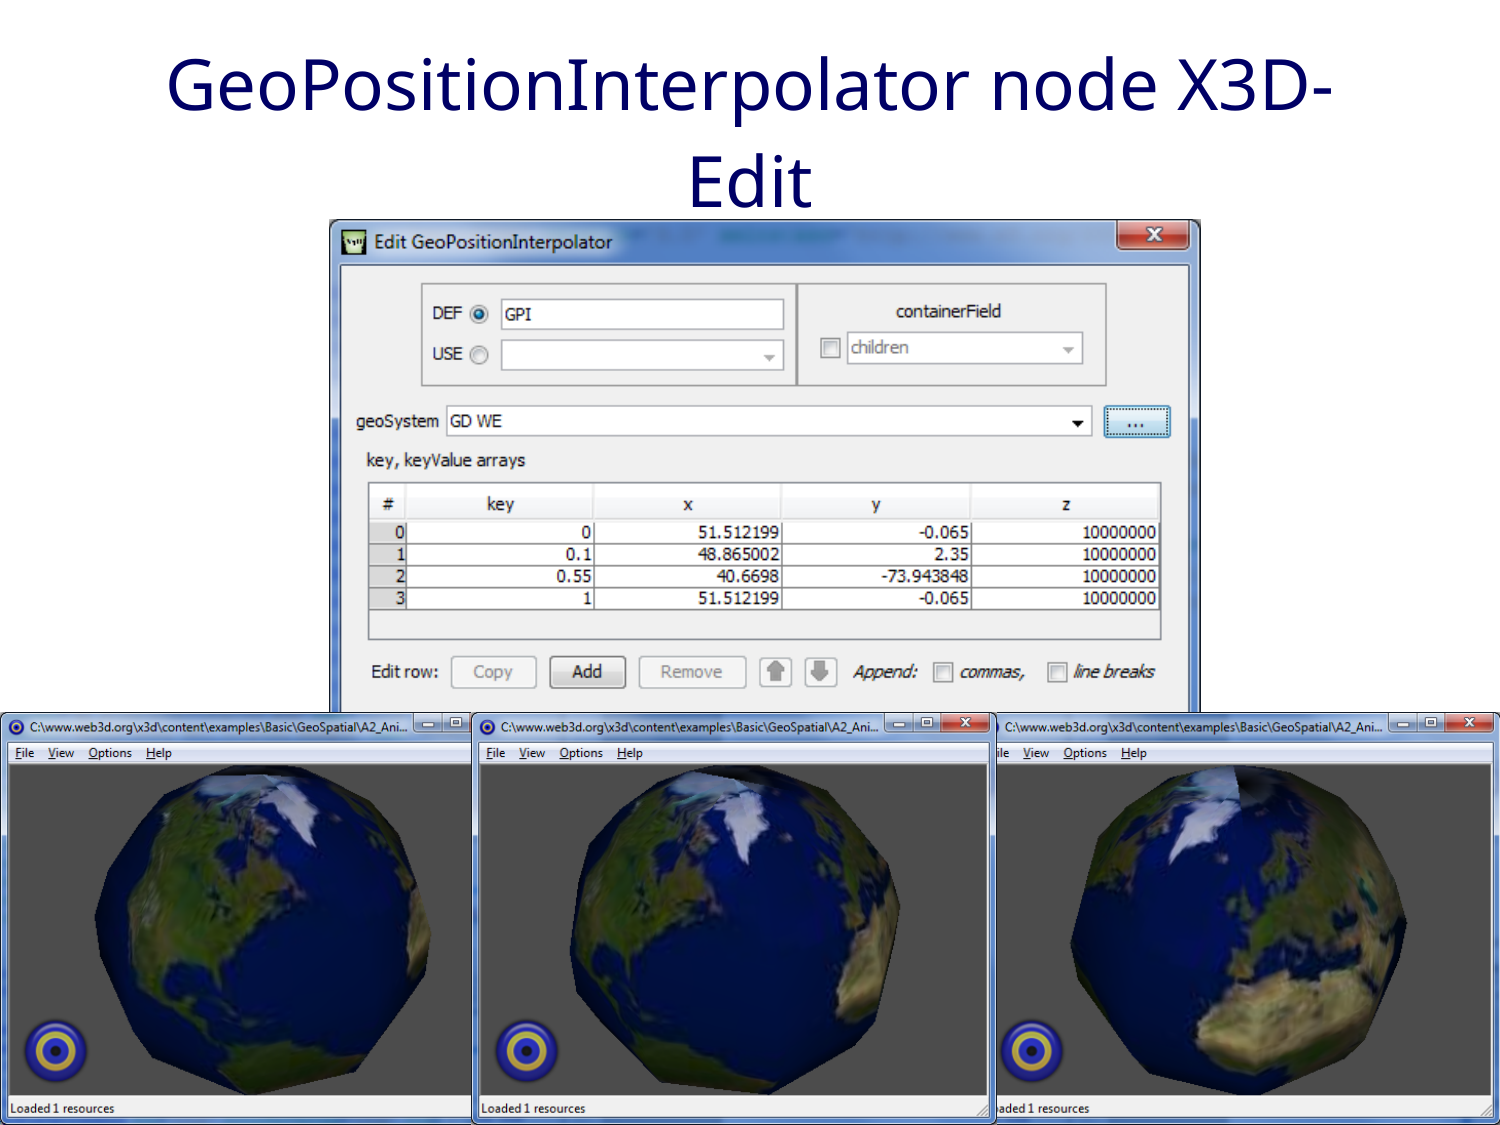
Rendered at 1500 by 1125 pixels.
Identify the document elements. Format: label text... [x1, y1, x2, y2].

picture [0, 219, 1500, 1125]
title GeoPositionInterpolator node X3D-Edit [112, 37, 1388, 226]
